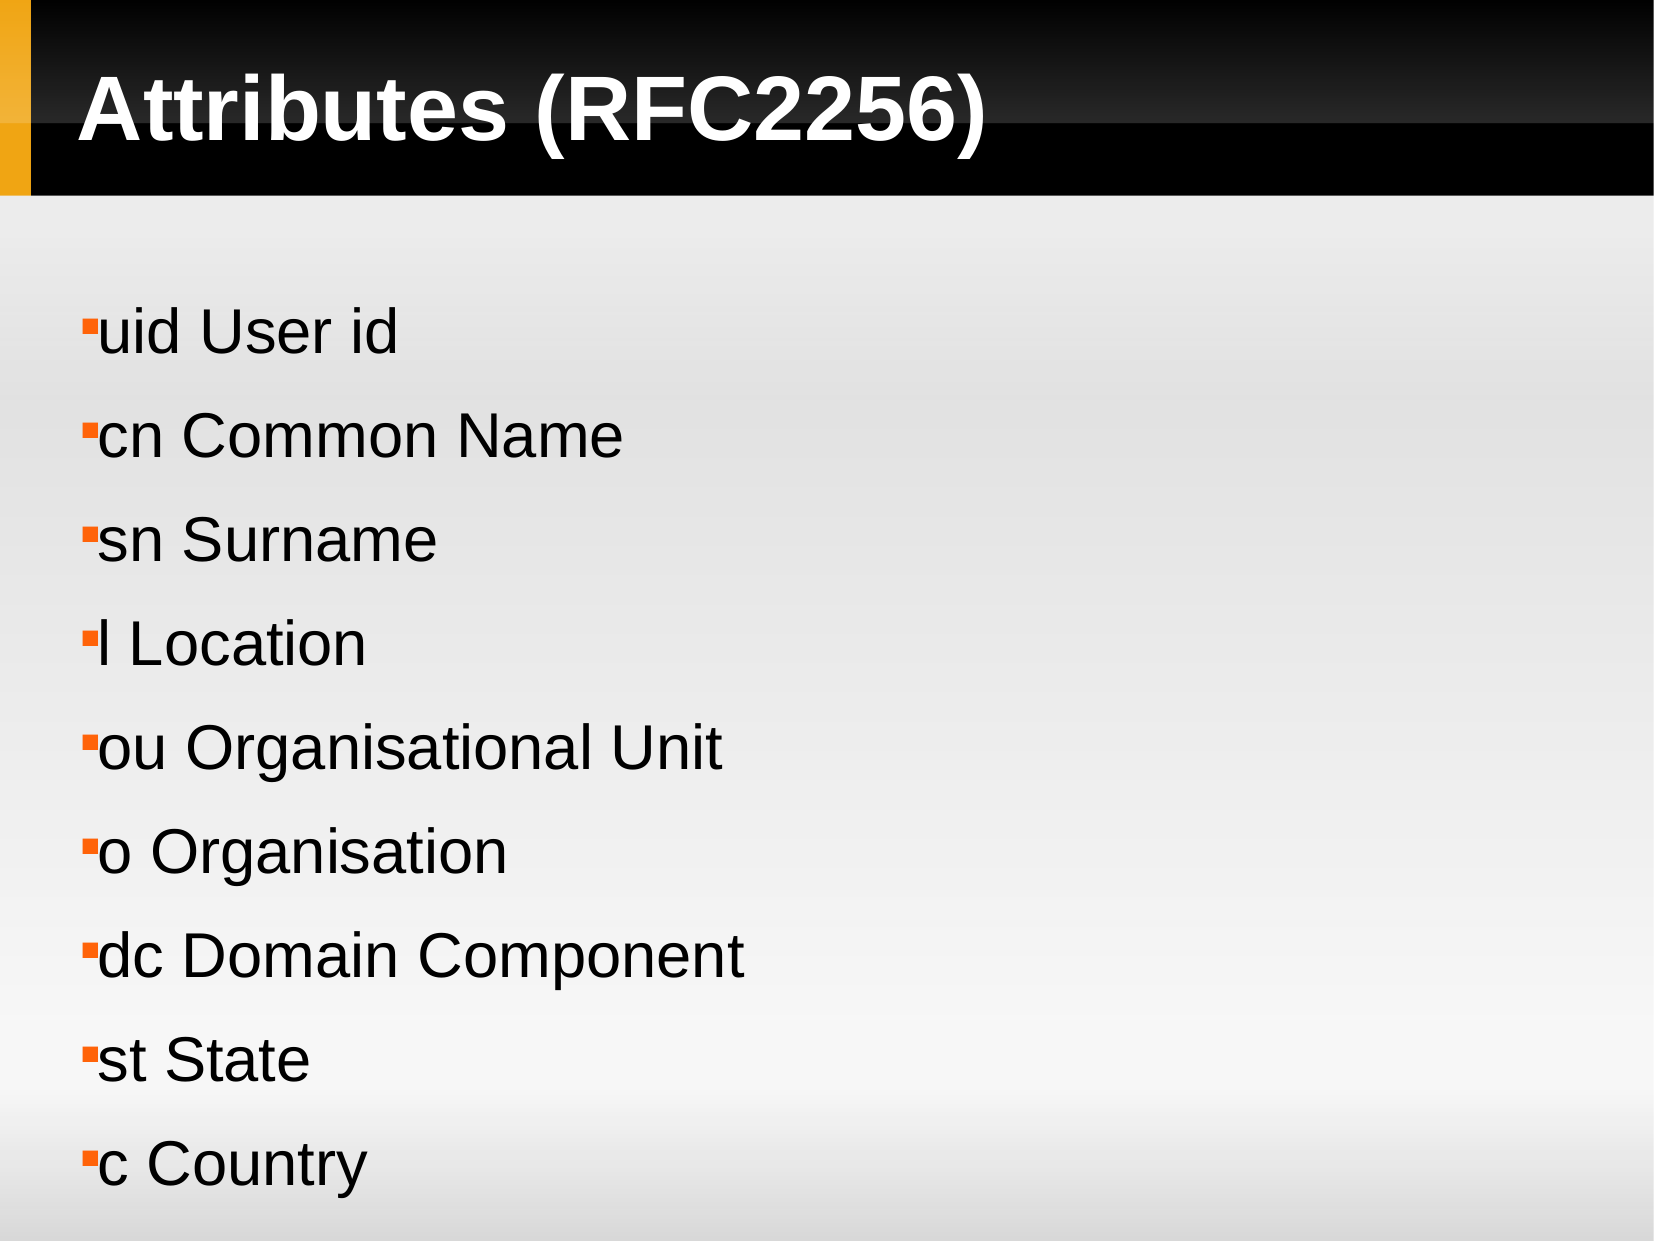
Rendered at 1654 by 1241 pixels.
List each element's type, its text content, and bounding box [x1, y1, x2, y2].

title Attributes (RFC2256) [76, 7, 1565, 200]
list uid User id cn Common Name sn Surname l Location ou Organisational Unit o Organisation dc Domain Component st State c Country [82, 290, 1571, 1200]
